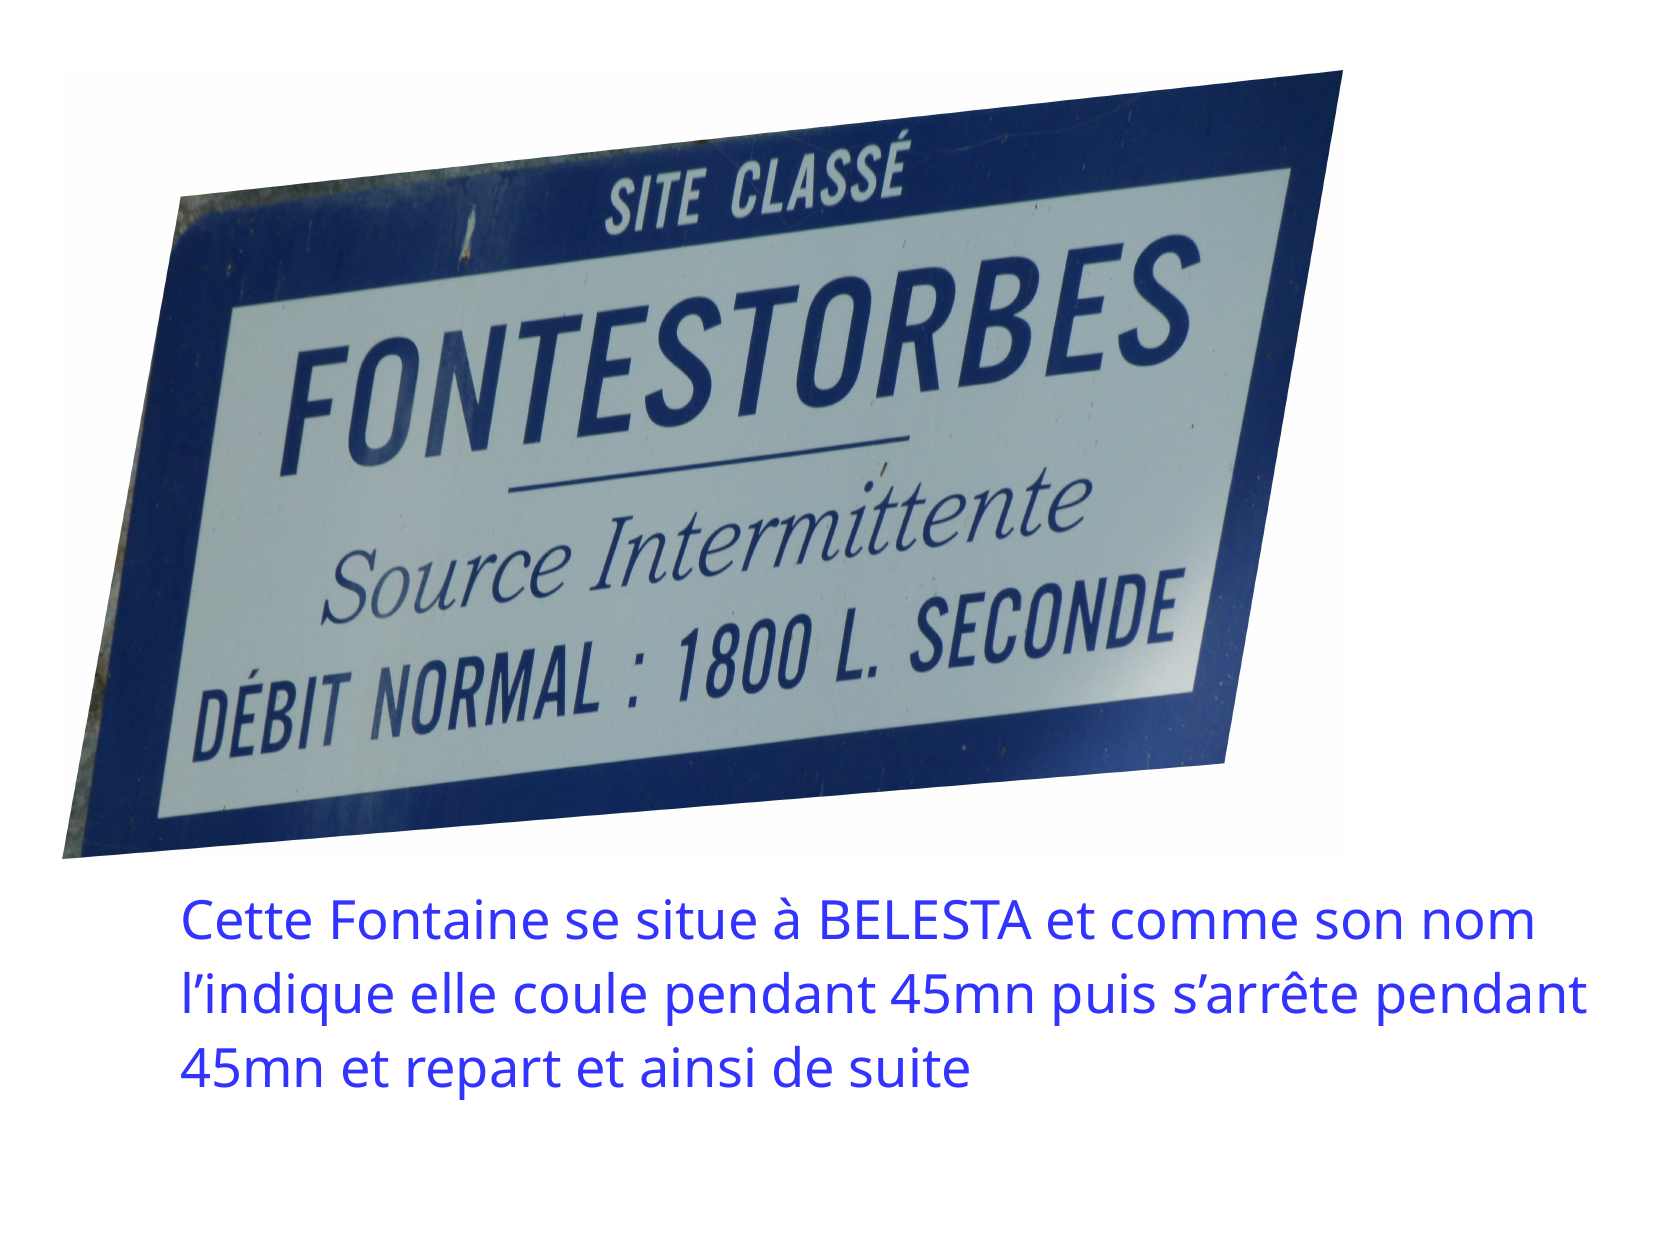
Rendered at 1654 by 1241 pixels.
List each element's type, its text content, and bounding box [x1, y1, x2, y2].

picture [62, 70, 1343, 859]
text_box Cette Fontaine se situe à BELESTA et comme son nom l’indique elle coule pendant 45mn puis s’arrête pendant 45mn et repart et ainsi de suite [165, 874, 1619, 1081]
